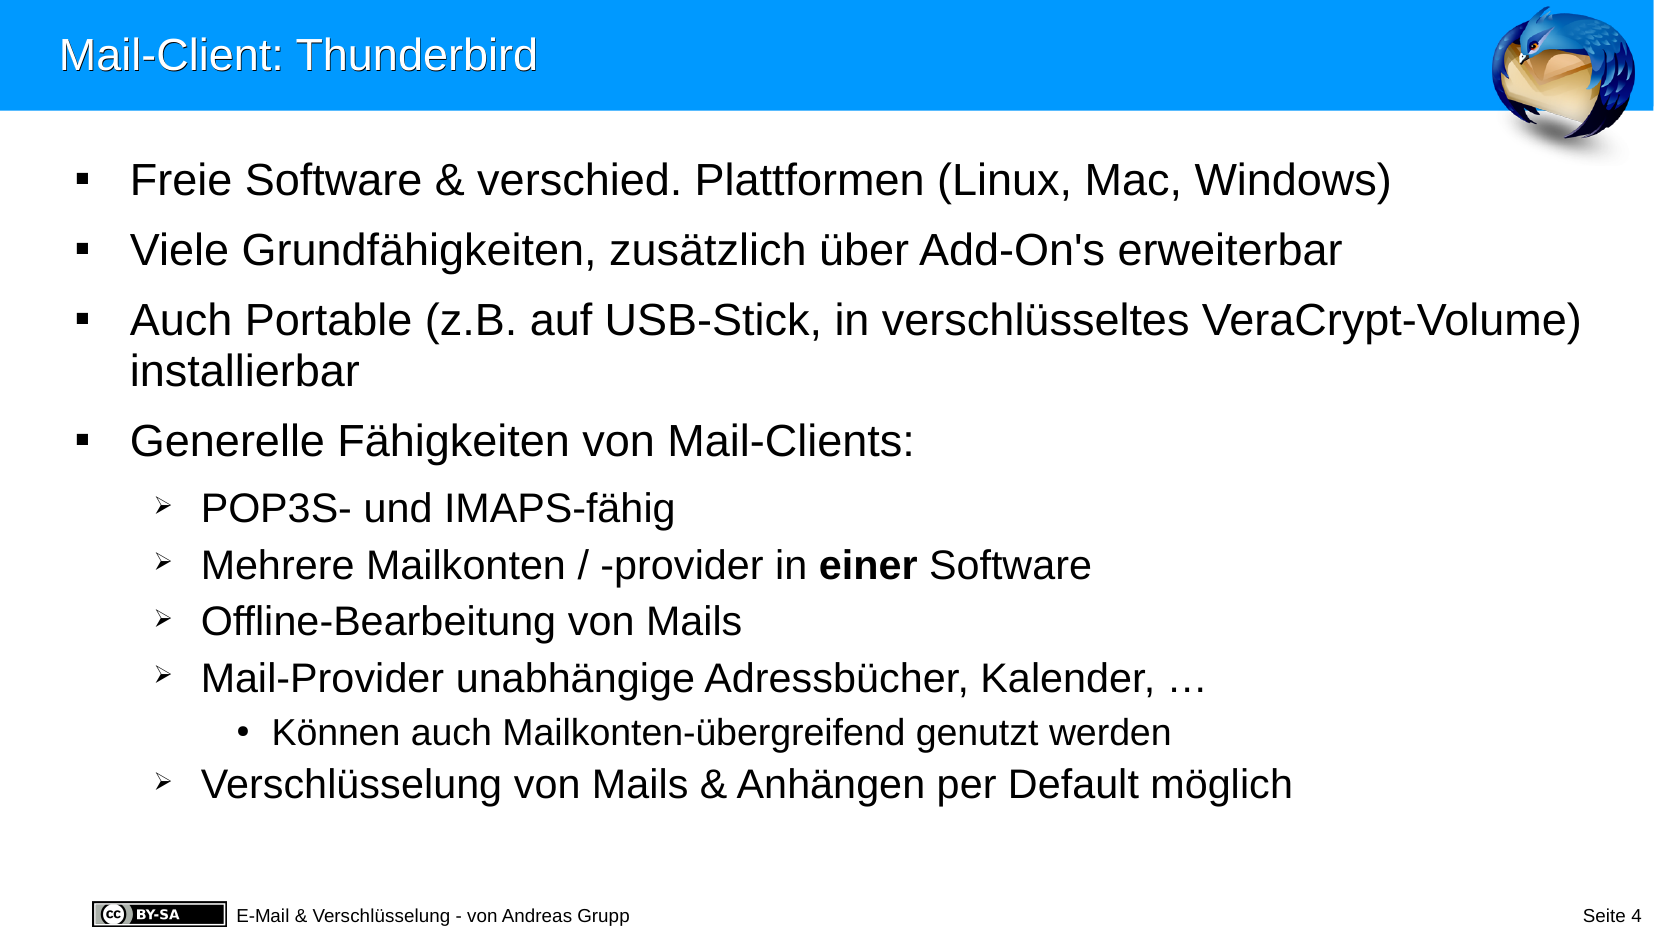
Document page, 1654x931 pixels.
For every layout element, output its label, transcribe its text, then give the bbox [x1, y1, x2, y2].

list Freie Software & verschied. Plattformen (Linux, Mac, Windows) Viele Grundfähigkeiten, zusätzlich über Add-On's erweiterbar Auch Portable (z.B. auf USB-Stick, in verschlüsseltes VeraCrypt-Volume) installierbar Generelle Fähigkeiten von Mail-Clients: POP3S- und IMAPS-fähig Mehrere Mailkonten / -provider in einer Software Offline-Bearbeitung von Mails Mail-Provider unabhängige Adressbücher, Kalender, … Können auch Mailkonten-übergreifend genutzt werden Verschlüsselung von Mails & Anhängen per Default möglich [59, 154, 1595, 832]
picture [1474, 6, 1653, 166]
picture [92, 901, 227, 927]
title Mail-Client: Thunderbird [59, 21, 1474, 89]
